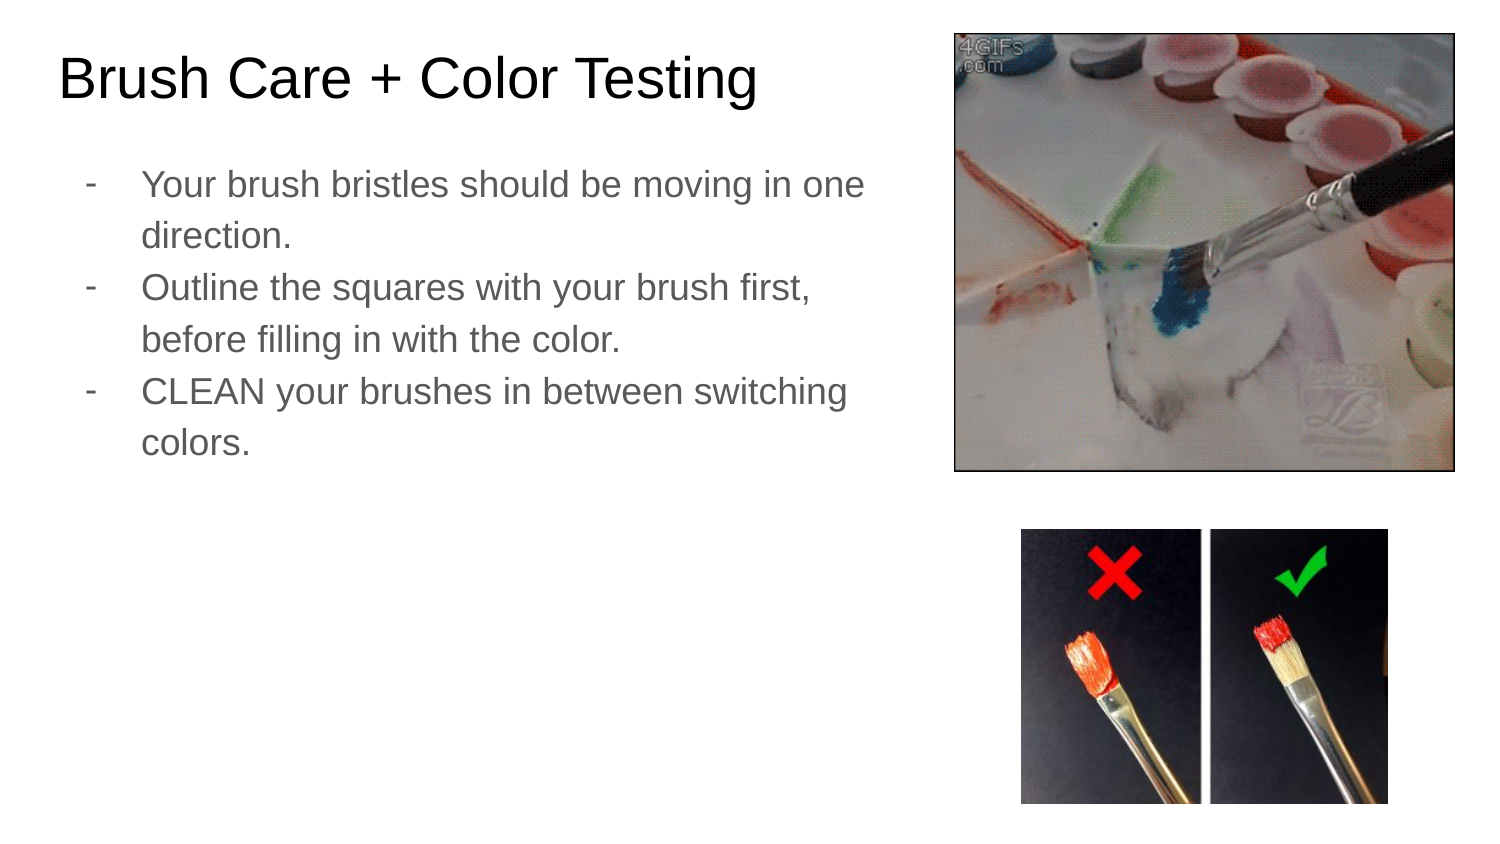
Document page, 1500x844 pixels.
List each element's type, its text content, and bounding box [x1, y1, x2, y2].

list Your brush bristles should be moving in one direction. Outline the squares with your brush first, before filling in with the color. CLEAN your brushes in between switching colors. [51, 138, 905, 750]
picture [954, 33, 1455, 472]
picture [1021, 529, 1388, 804]
title Brush Care + Color Testing [43, 24, 1442, 119]
